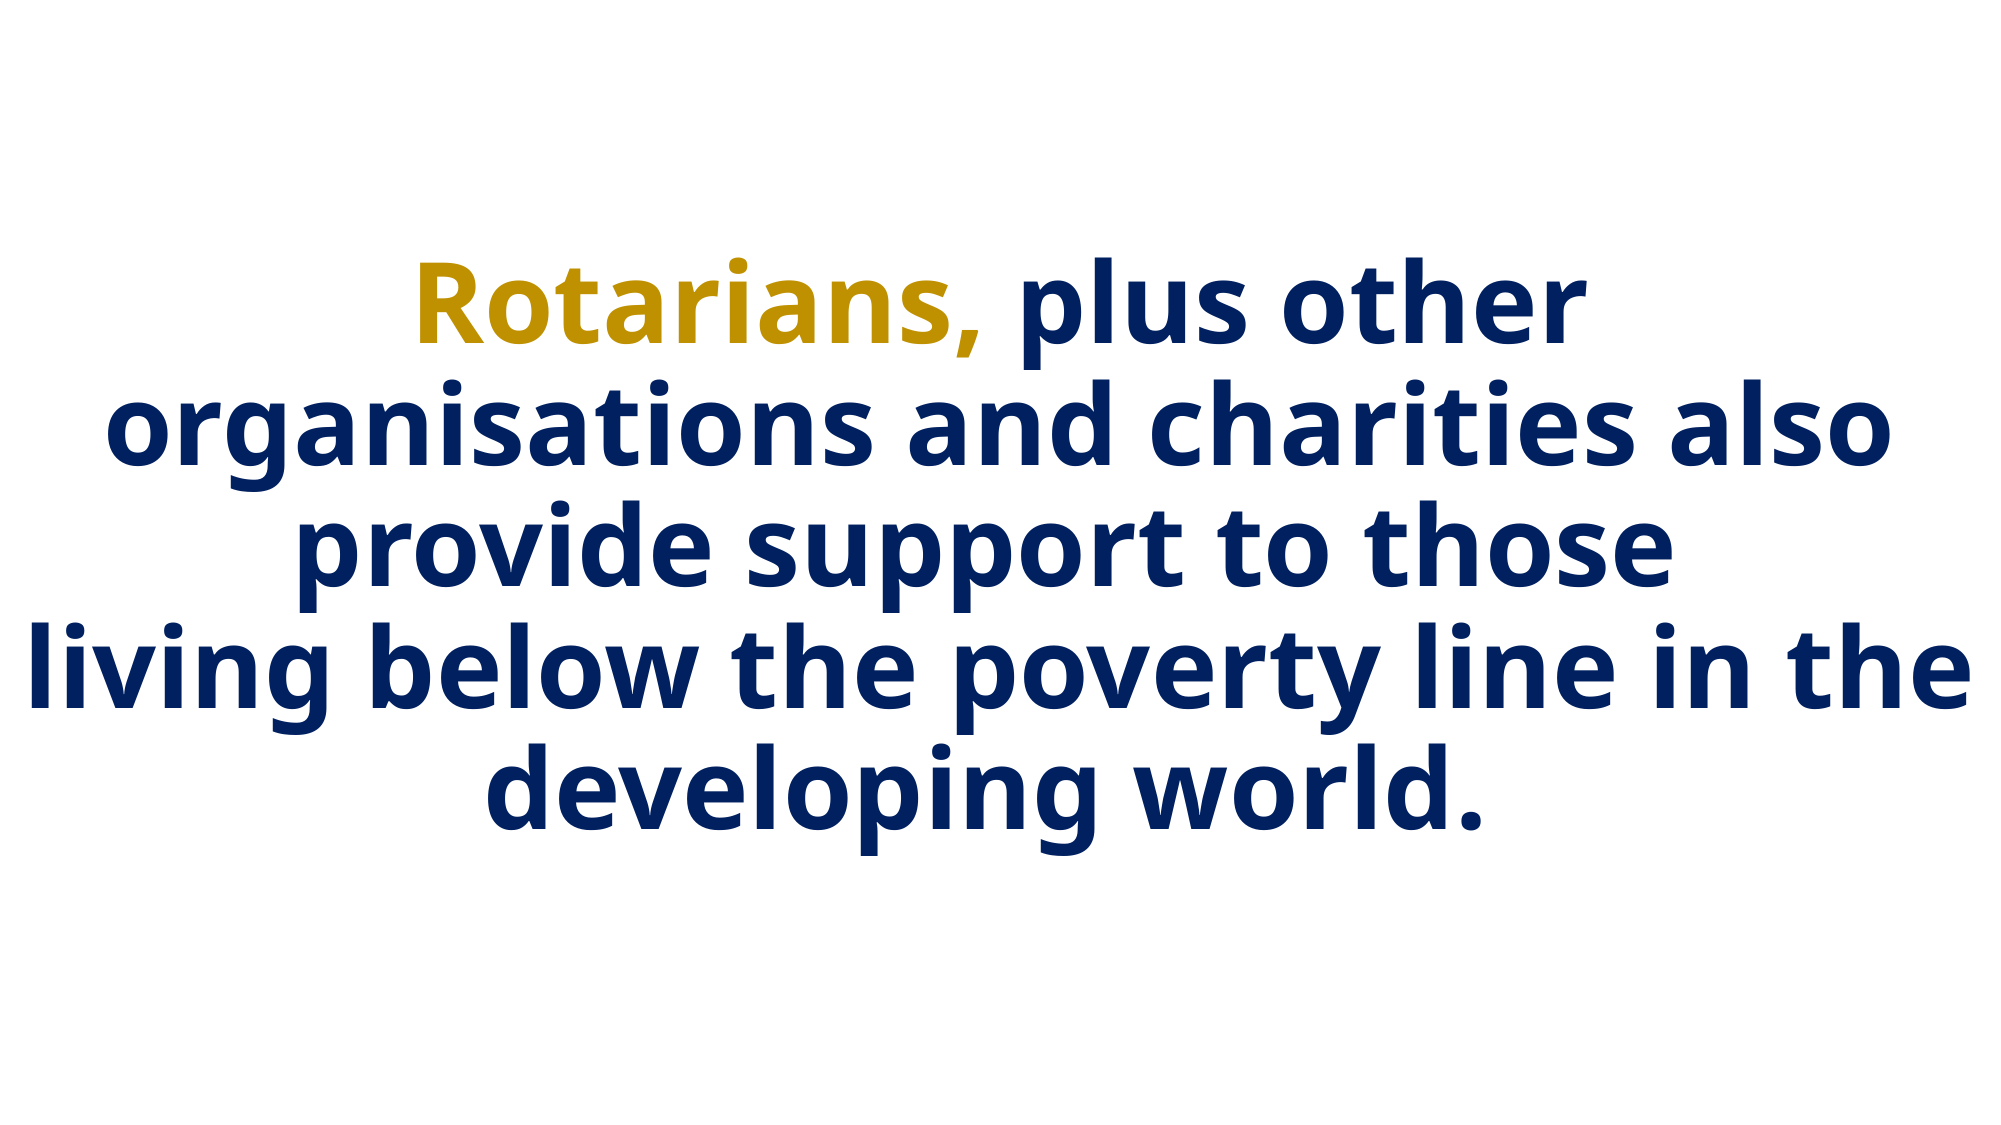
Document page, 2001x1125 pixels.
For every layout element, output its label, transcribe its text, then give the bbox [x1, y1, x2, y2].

title Rotarians, plus other organisations and charities also provide support to those living below the poverty line in the developing world. [0, 136, 2000, 1125]
